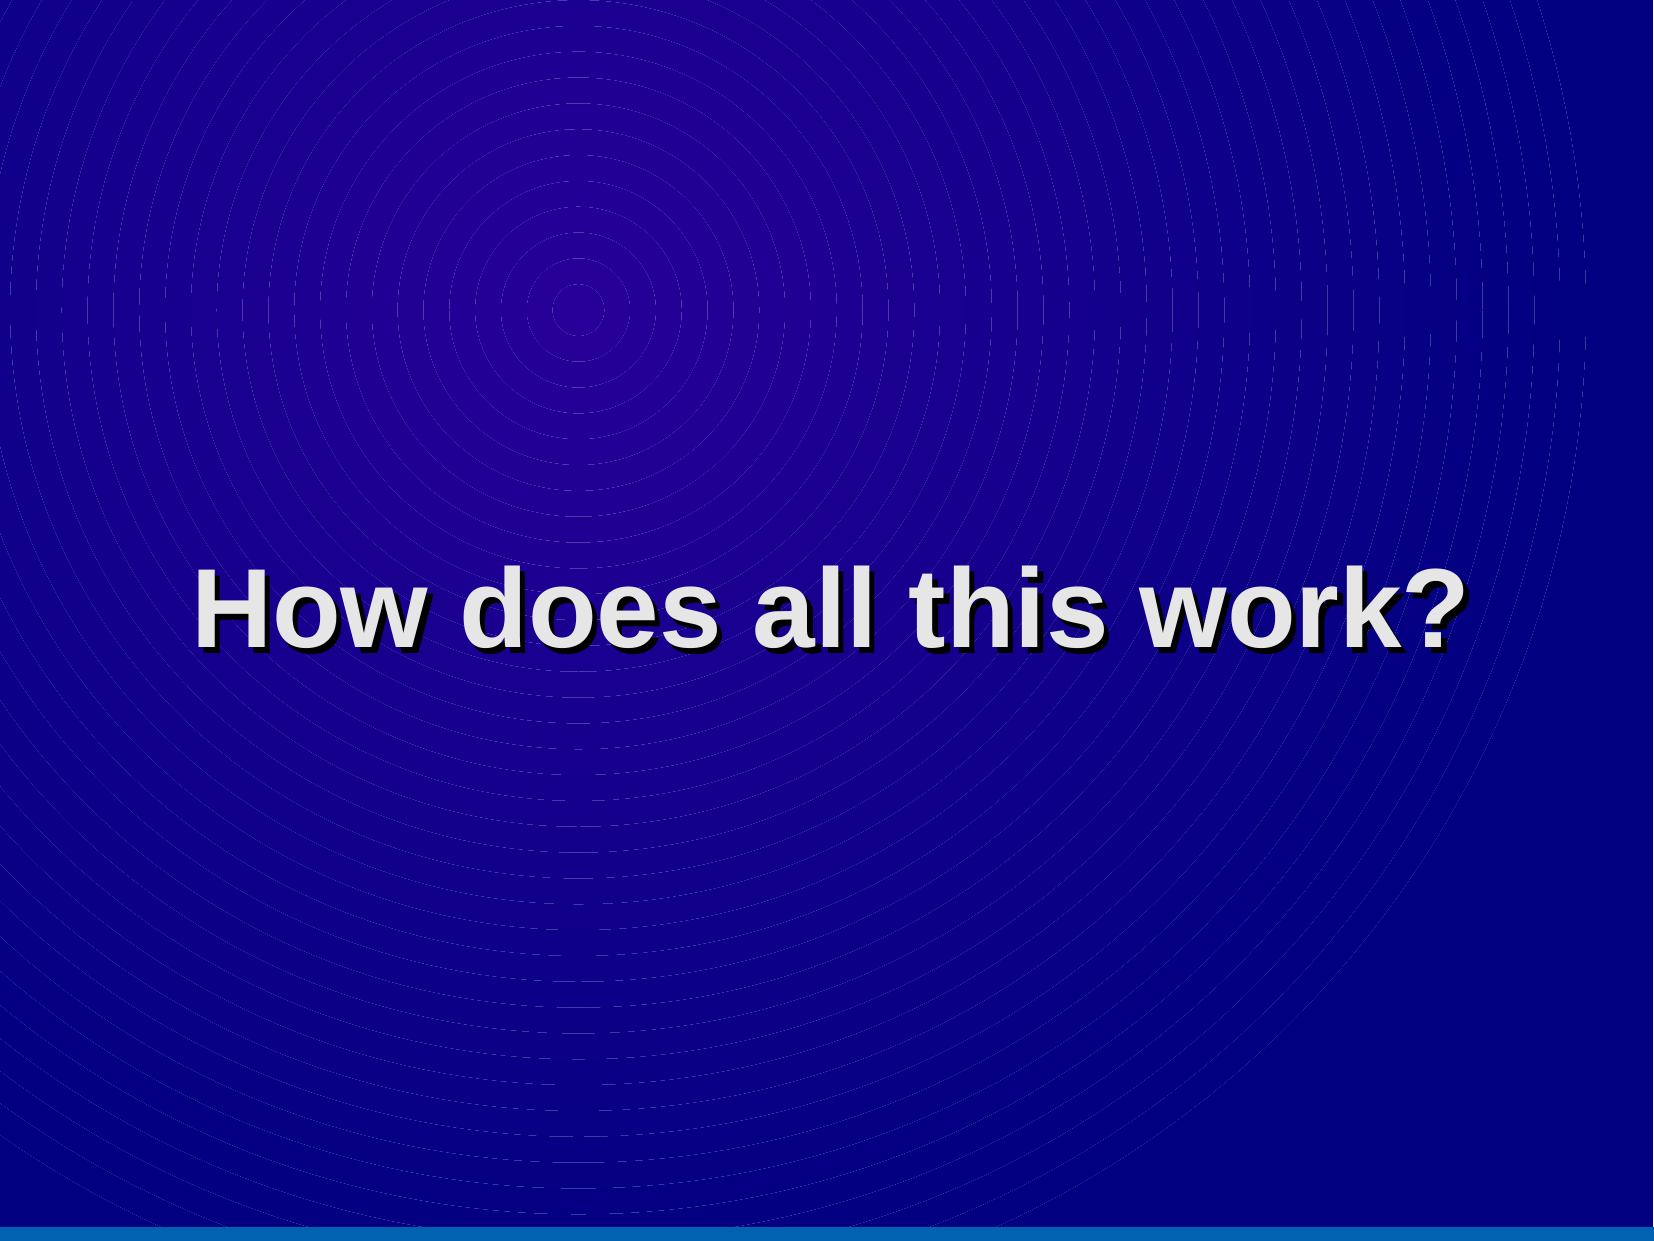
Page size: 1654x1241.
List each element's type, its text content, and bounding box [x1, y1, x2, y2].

title How does all this work? [125, 505, 1538, 713]
